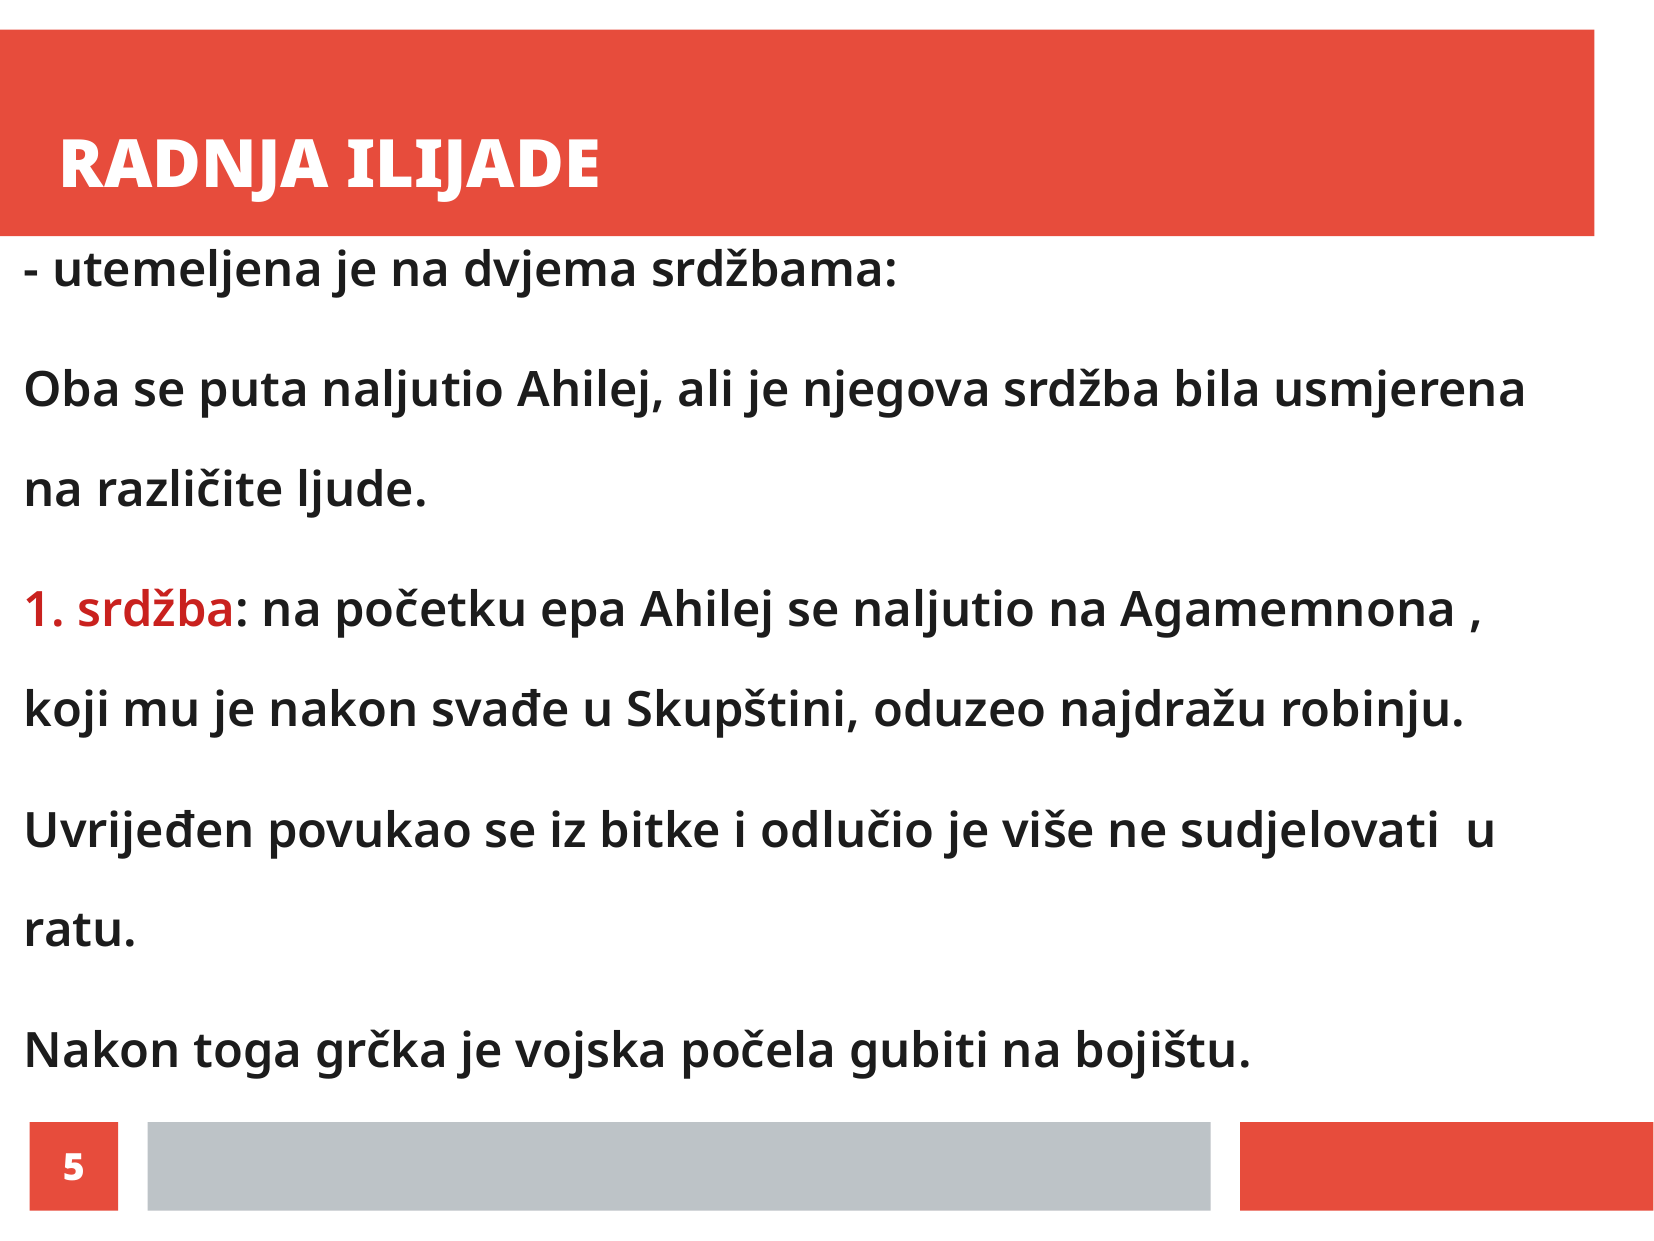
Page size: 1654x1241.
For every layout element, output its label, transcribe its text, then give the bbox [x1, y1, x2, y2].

list - utemeljena je na dvjema srdžbama: Oba se puta naljutio Ahilej, ali je njegova srdžba bila usmjerena na različite ljude. 1. srdžba: na početku epa Ahilej se naljutio na Agamemnona , koji mu je nakon svađe u Skupštini, oduzeo najdražu robinju. Uvrijeđen povukao se iz bitke i odlučio je više ne sudjelovati u ratu. Nakon toga grčka je vojska počela gubiti na bojištu. [23, 200, 1565, 1093]
title RADNJA ILIJADE [59, 59, 1595, 207]
